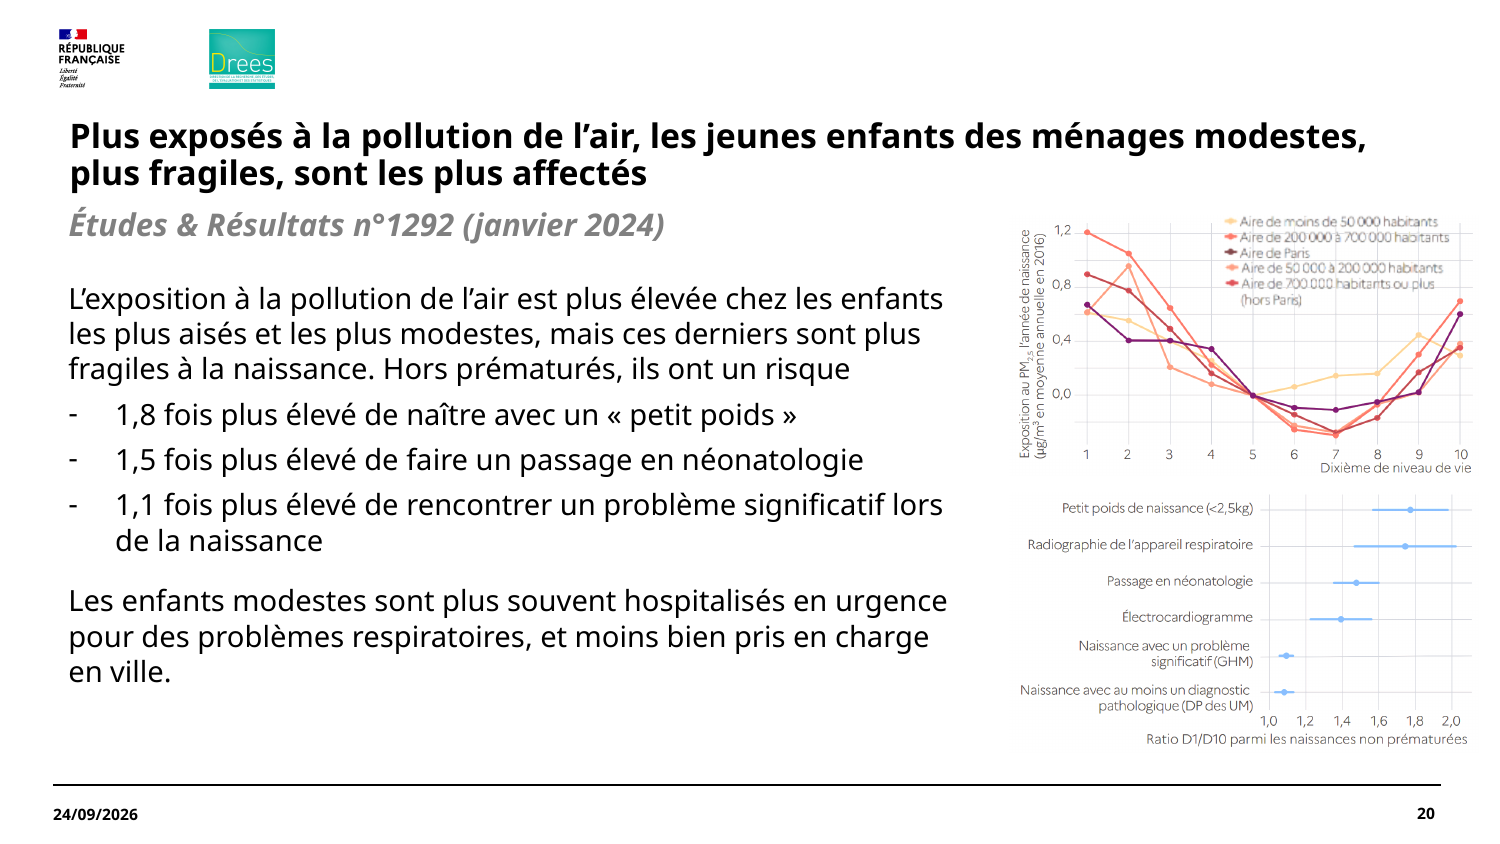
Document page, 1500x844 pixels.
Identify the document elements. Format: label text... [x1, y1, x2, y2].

picture [1009, 492, 1479, 753]
title Plus exposés à la pollution de l’air, les jeunes enfants des ménages modestes, plus fragiles, sont les plus affectés [53, 112, 1436, 201]
slide_number 25/11/2024 [53, 787, 246, 844]
list Études & Résultats n°1292 (janvier 2024) [53, 204, 1436, 245]
picture [1009, 208, 1479, 476]
picture [209, 29, 275, 89]
list L’exposition à la pollution de l’air est plus élevée chez les enfants les plus aisés et les plus modestes, mais ces derniers sont plus fragiles à la naissance. Hors prématurés, ils ont un risque 1,8 fois plus élevé de naître avec un « petit poids » 1,5 fois plus élevé de faire un passage en néonatologie 1,1 fois plus élevé de rencontrer un problème significatif lors de la naissance Les enfants modestes sont plus souvent hospitalisés en urgence pour des problèmes respiratoires, et moins bien pris en charge en ville. [53, 280, 963, 753]
picture [47, 17, 136, 107]
